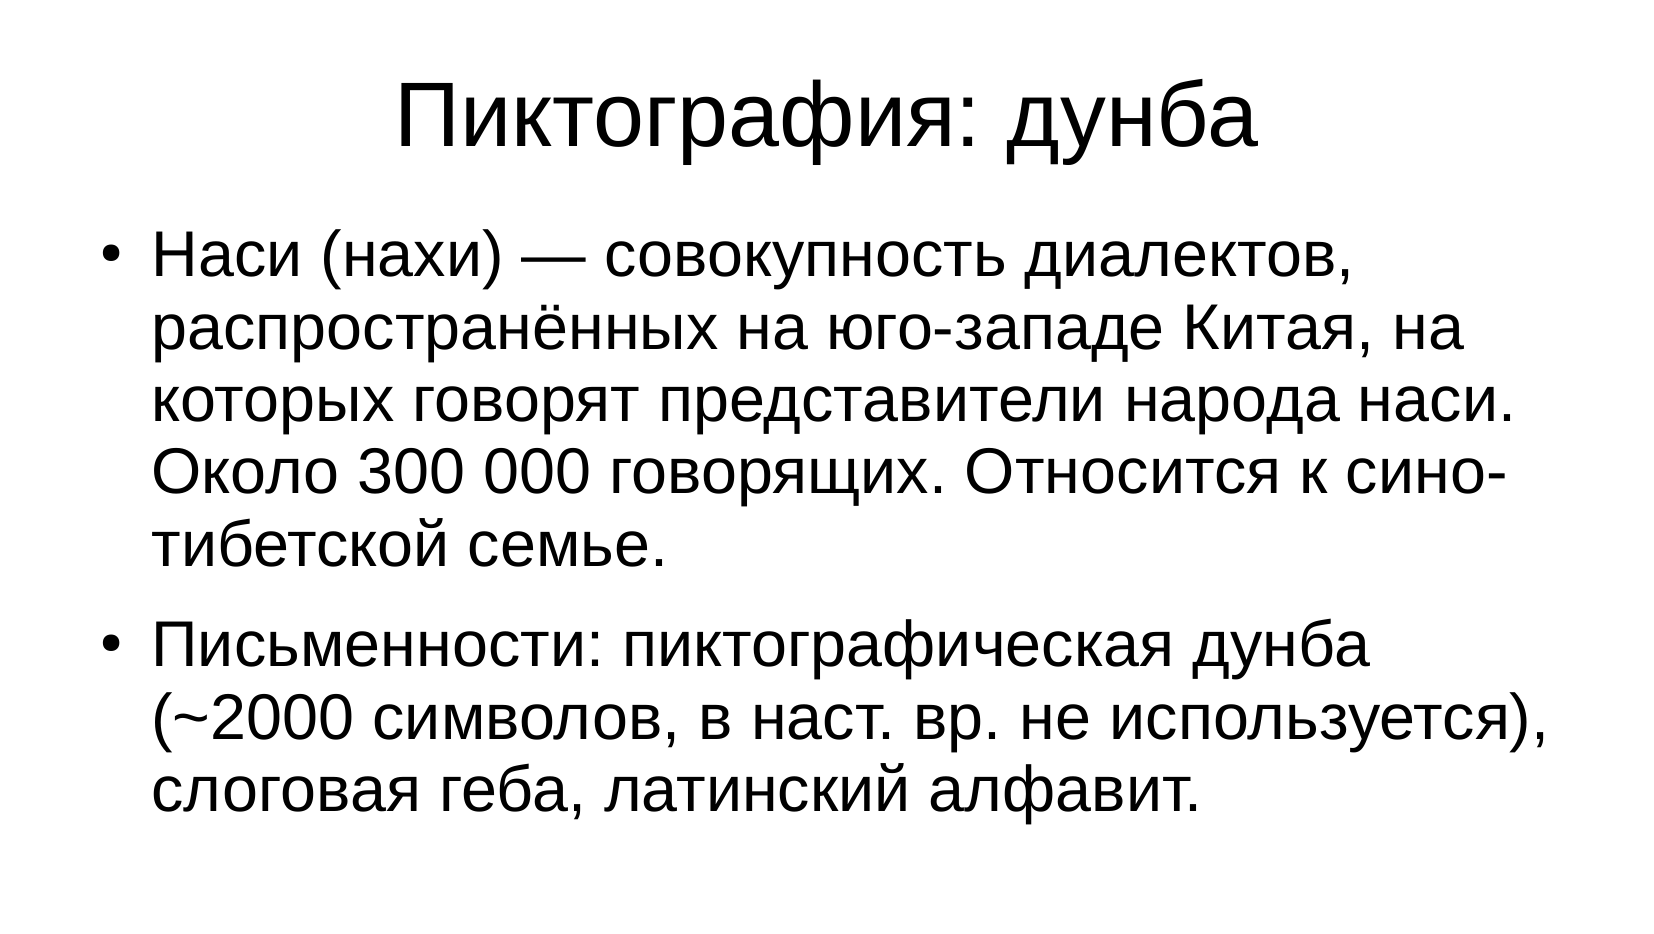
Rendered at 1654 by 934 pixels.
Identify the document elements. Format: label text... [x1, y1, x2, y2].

title Пиктография: дунба [82, 37, 1571, 193]
list Наси (нахи) — совокупность диалектов, распространённых на юго-западе Китая, на которых говорят представители народа наси. Около 300 000 говорящих. Относится к сино-тибетской семье. Письменности: пиктографическая дунба (~2000 символов, в наст. вр. не используется), слоговая геба, латинский алфавит. [82, 218, 1571, 835]
